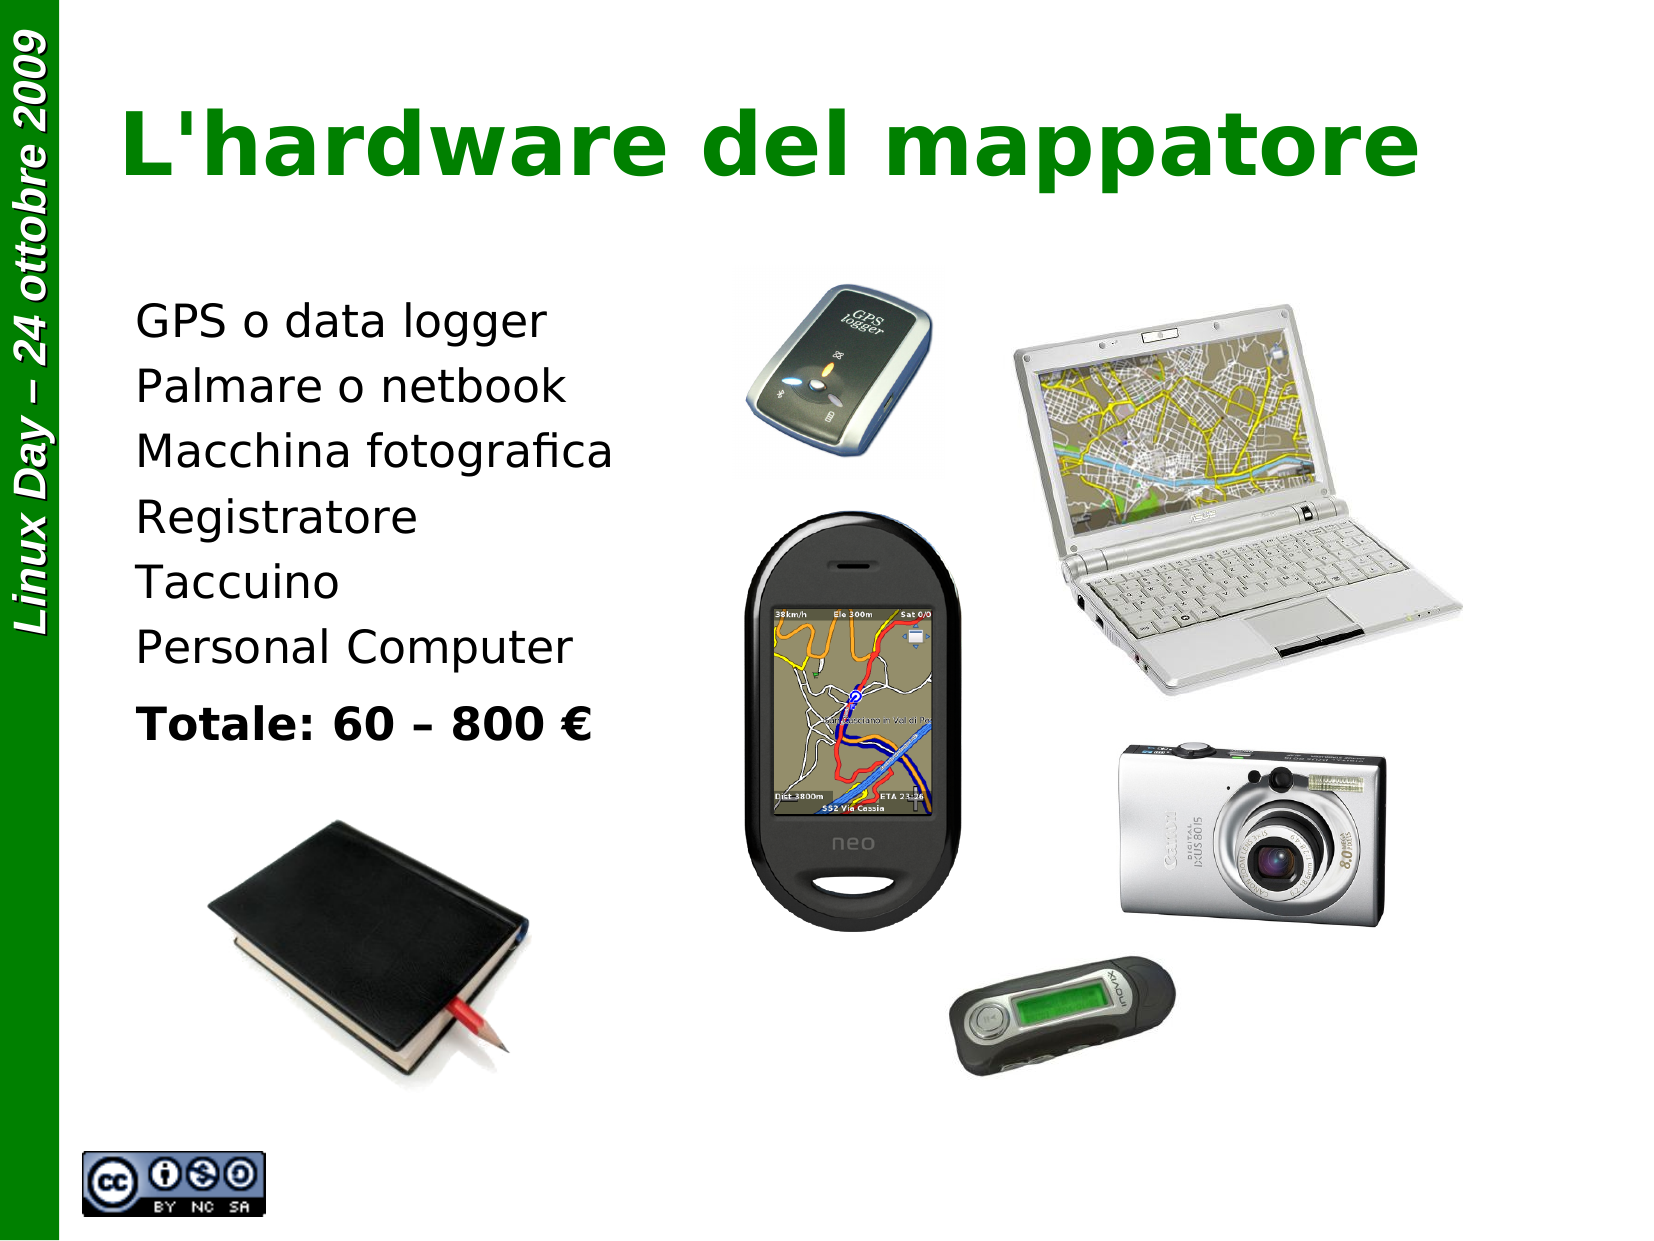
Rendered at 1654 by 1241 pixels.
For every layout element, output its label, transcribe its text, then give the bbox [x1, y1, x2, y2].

picture [82, 1151, 266, 1217]
picture [738, 501, 1388, 1123]
list GPS o data logger Palmare o netbook Macchina fotografica Registratore Taccuino Personal Computer Totale: 60 – 800 € [118, 295, 768, 798]
picture [1003, 295, 1477, 706]
picture [206, 819, 532, 1093]
title L'hardware del mappatore [118, 56, 1536, 235]
picture [732, 265, 945, 479]
